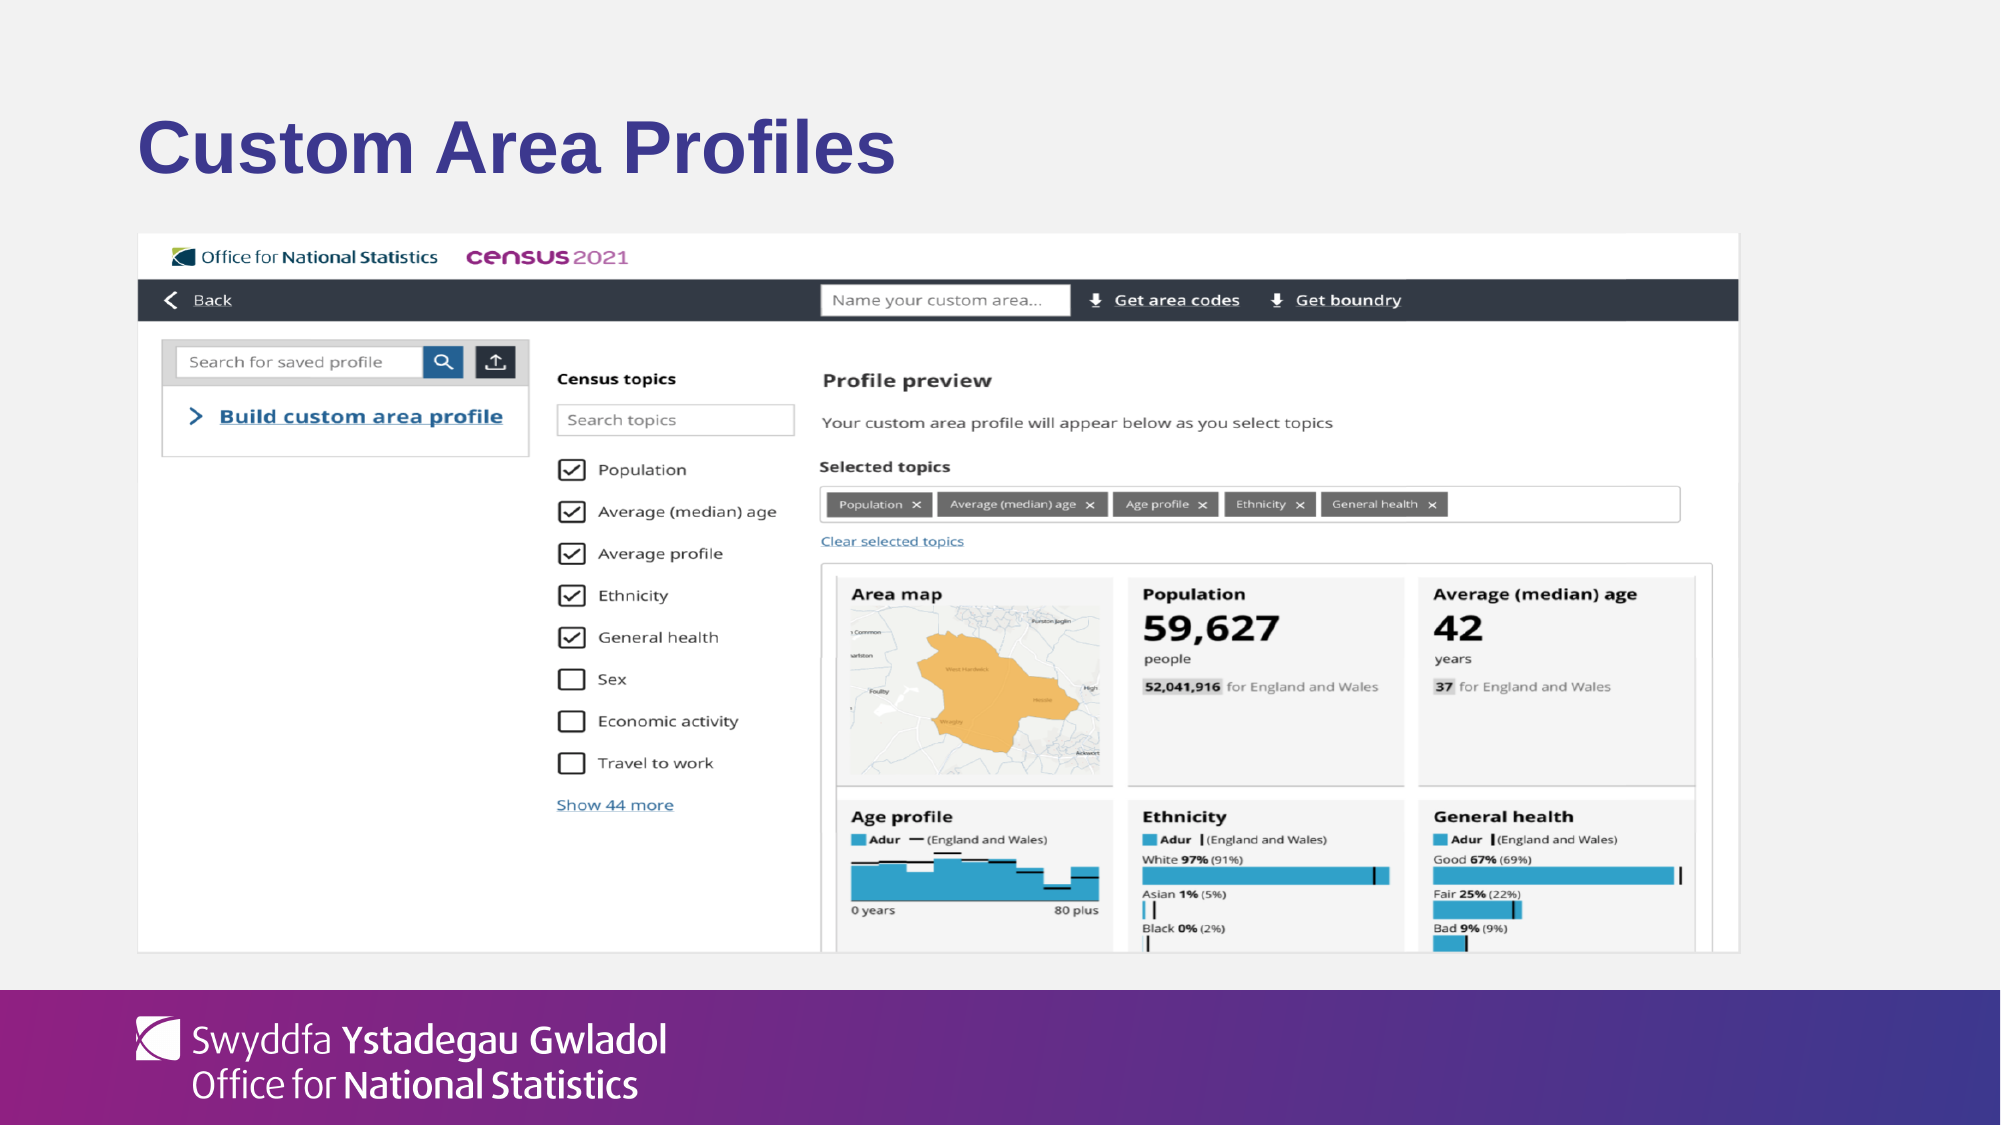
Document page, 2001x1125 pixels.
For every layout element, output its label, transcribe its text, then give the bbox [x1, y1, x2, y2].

picture [137, 233, 1741, 955]
title Custom Area Profiles [137, 105, 1863, 192]
